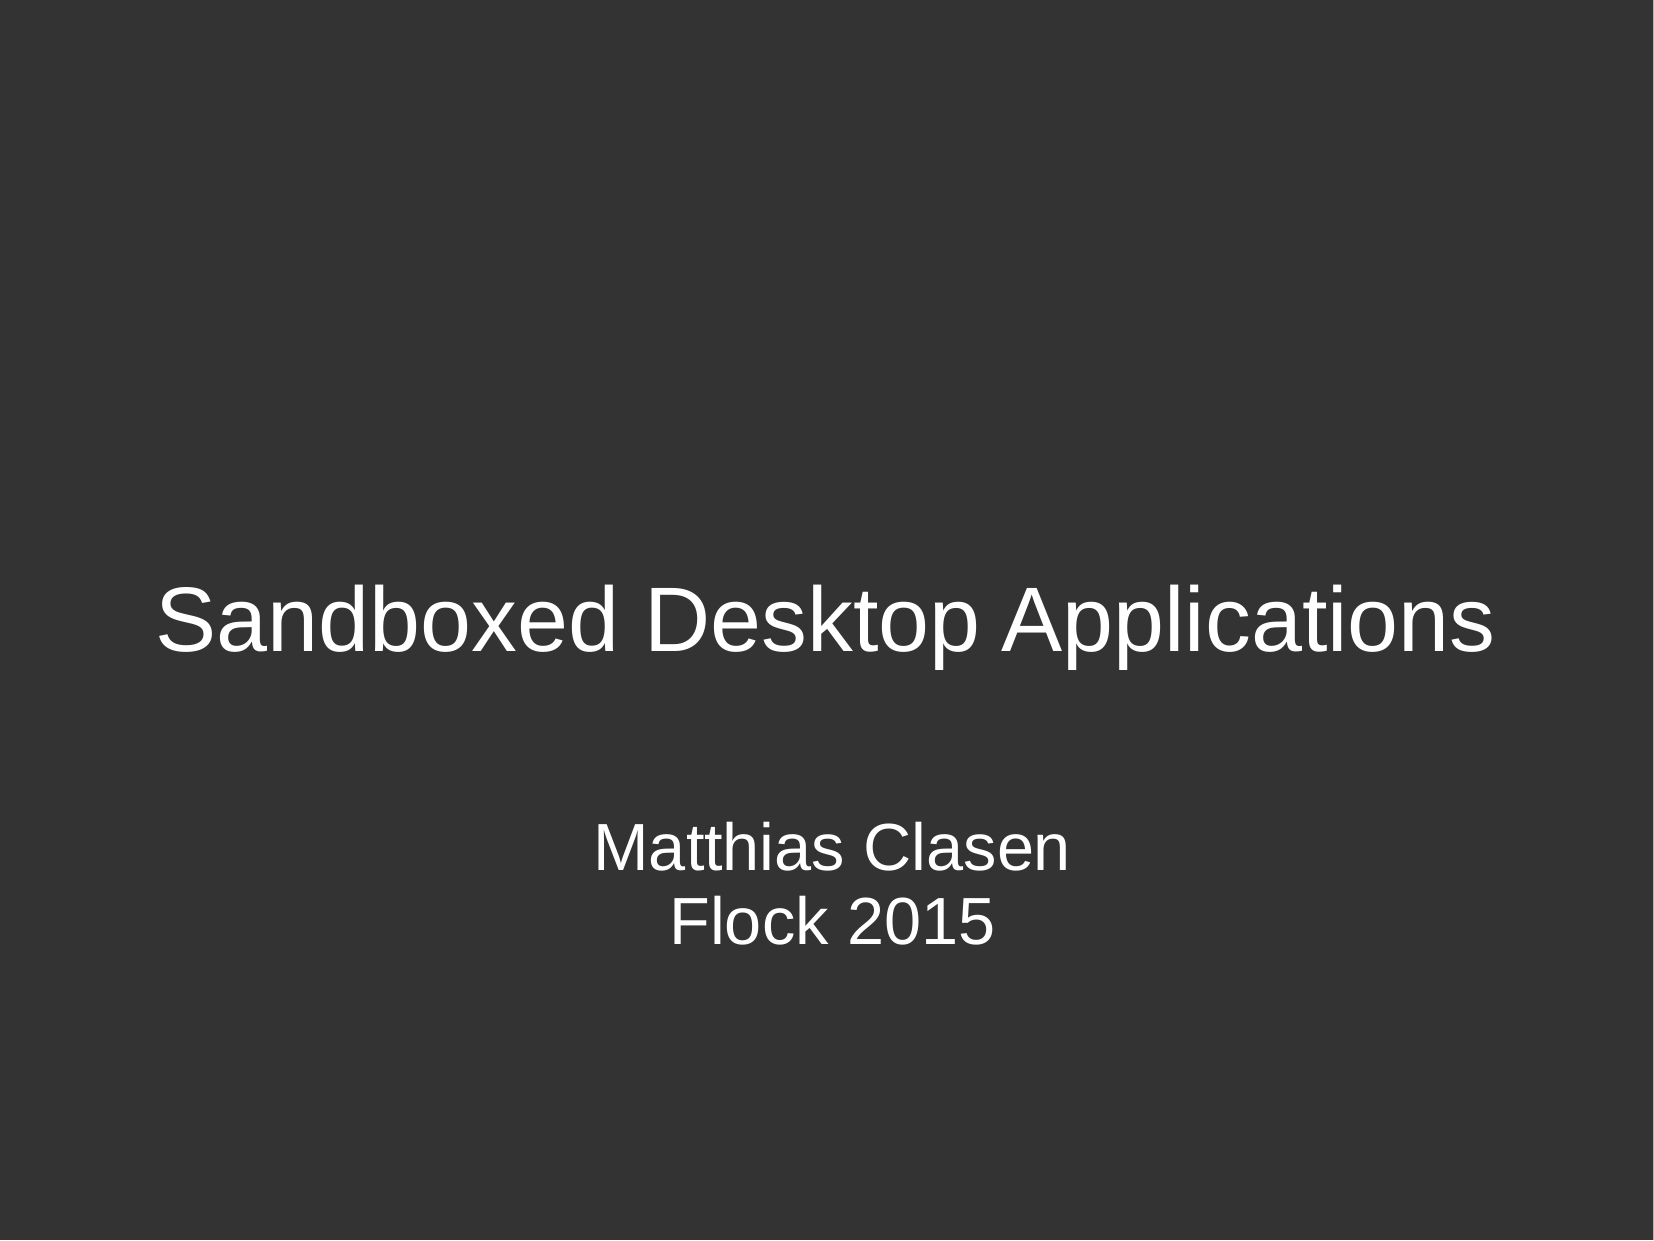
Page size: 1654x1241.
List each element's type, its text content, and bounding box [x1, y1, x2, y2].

text_box Matthias Clasen Flock 2015 [360, 802, 1306, 967]
title Sandboxed Desktop Applications [82, 516, 1571, 724]
